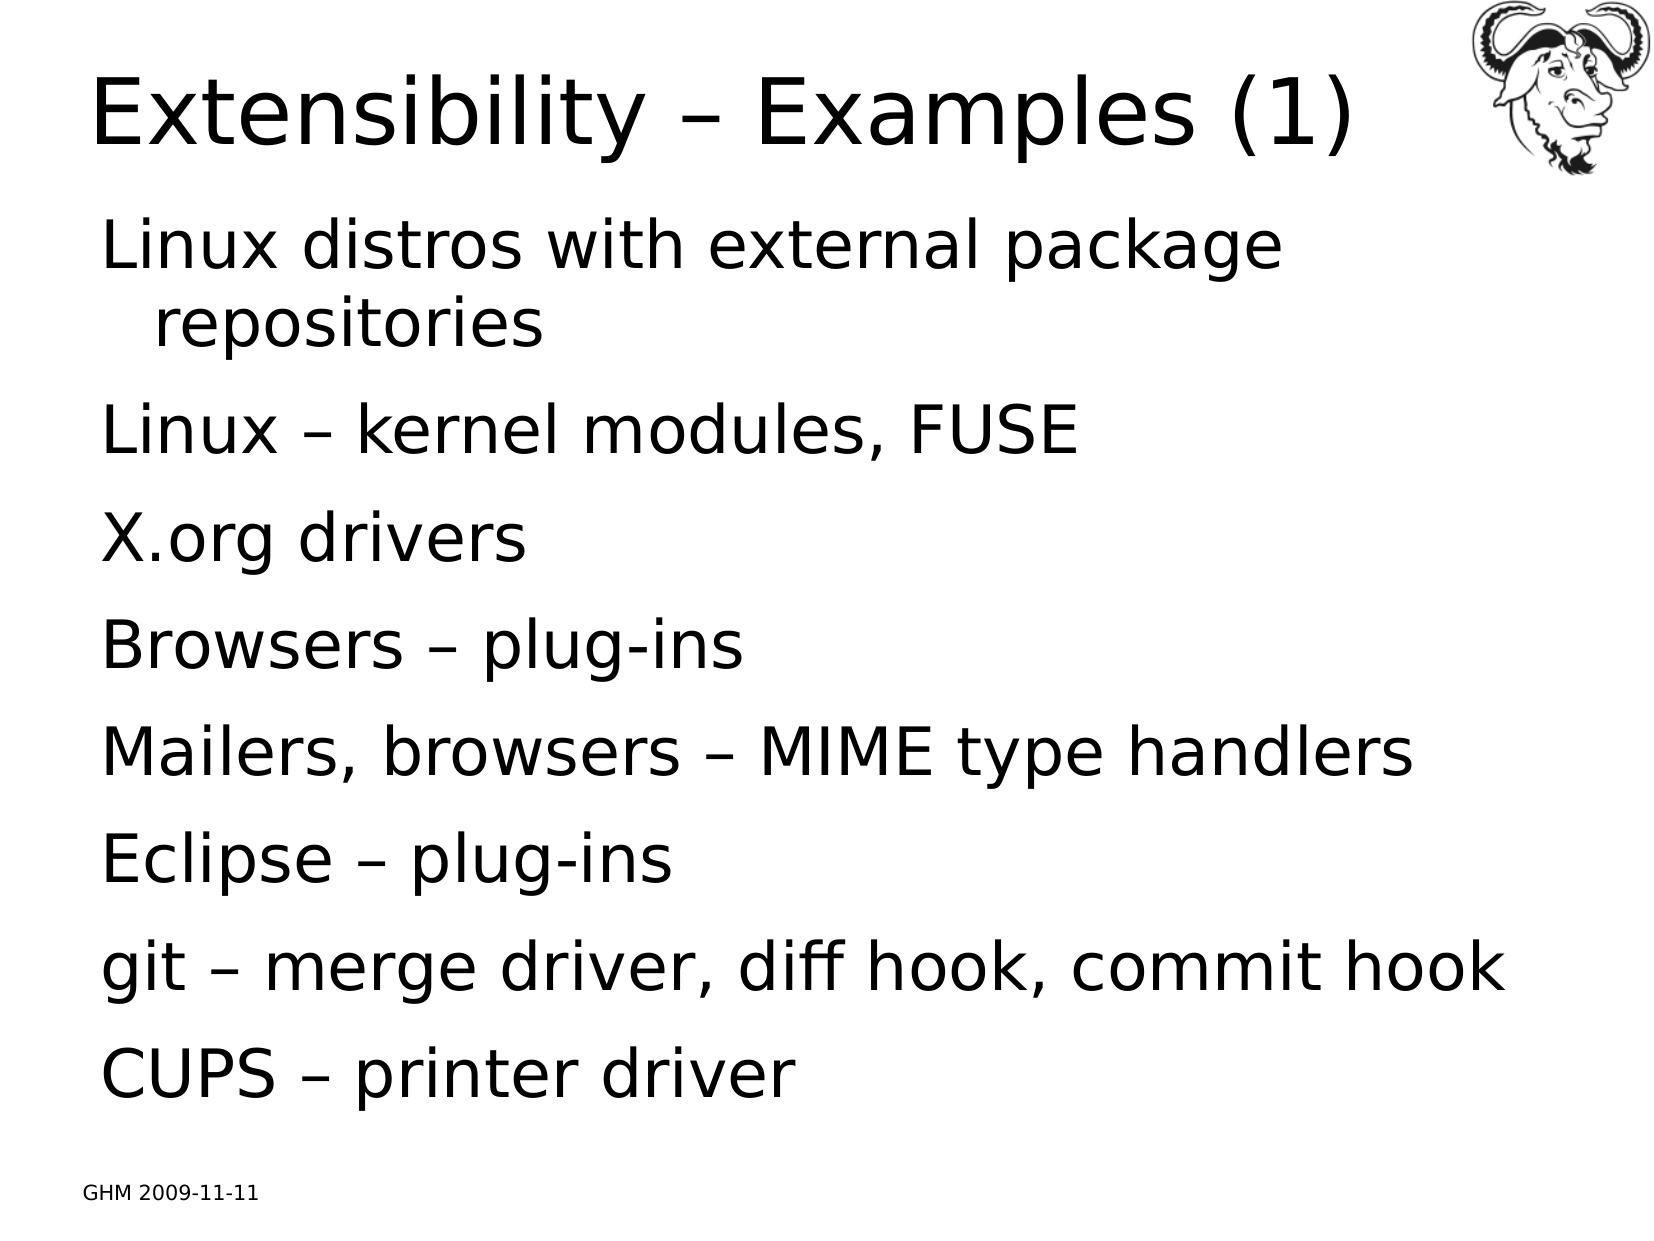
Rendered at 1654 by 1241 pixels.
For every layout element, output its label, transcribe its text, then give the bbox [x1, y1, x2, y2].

list Linux distros with external package repositories Linux – kernel modules, FUSE X.org drivers Browsers – plug-ins Mailers, browsers – MIME type handlers Eclipse – plug-ins git – merge driver, diff hook, commit hook CUPS – printer driver [82, 206, 1571, 1137]
title Extensibility – Examples (1) [88, 56, 1388, 170]
picture [1469, 0, 1654, 178]
